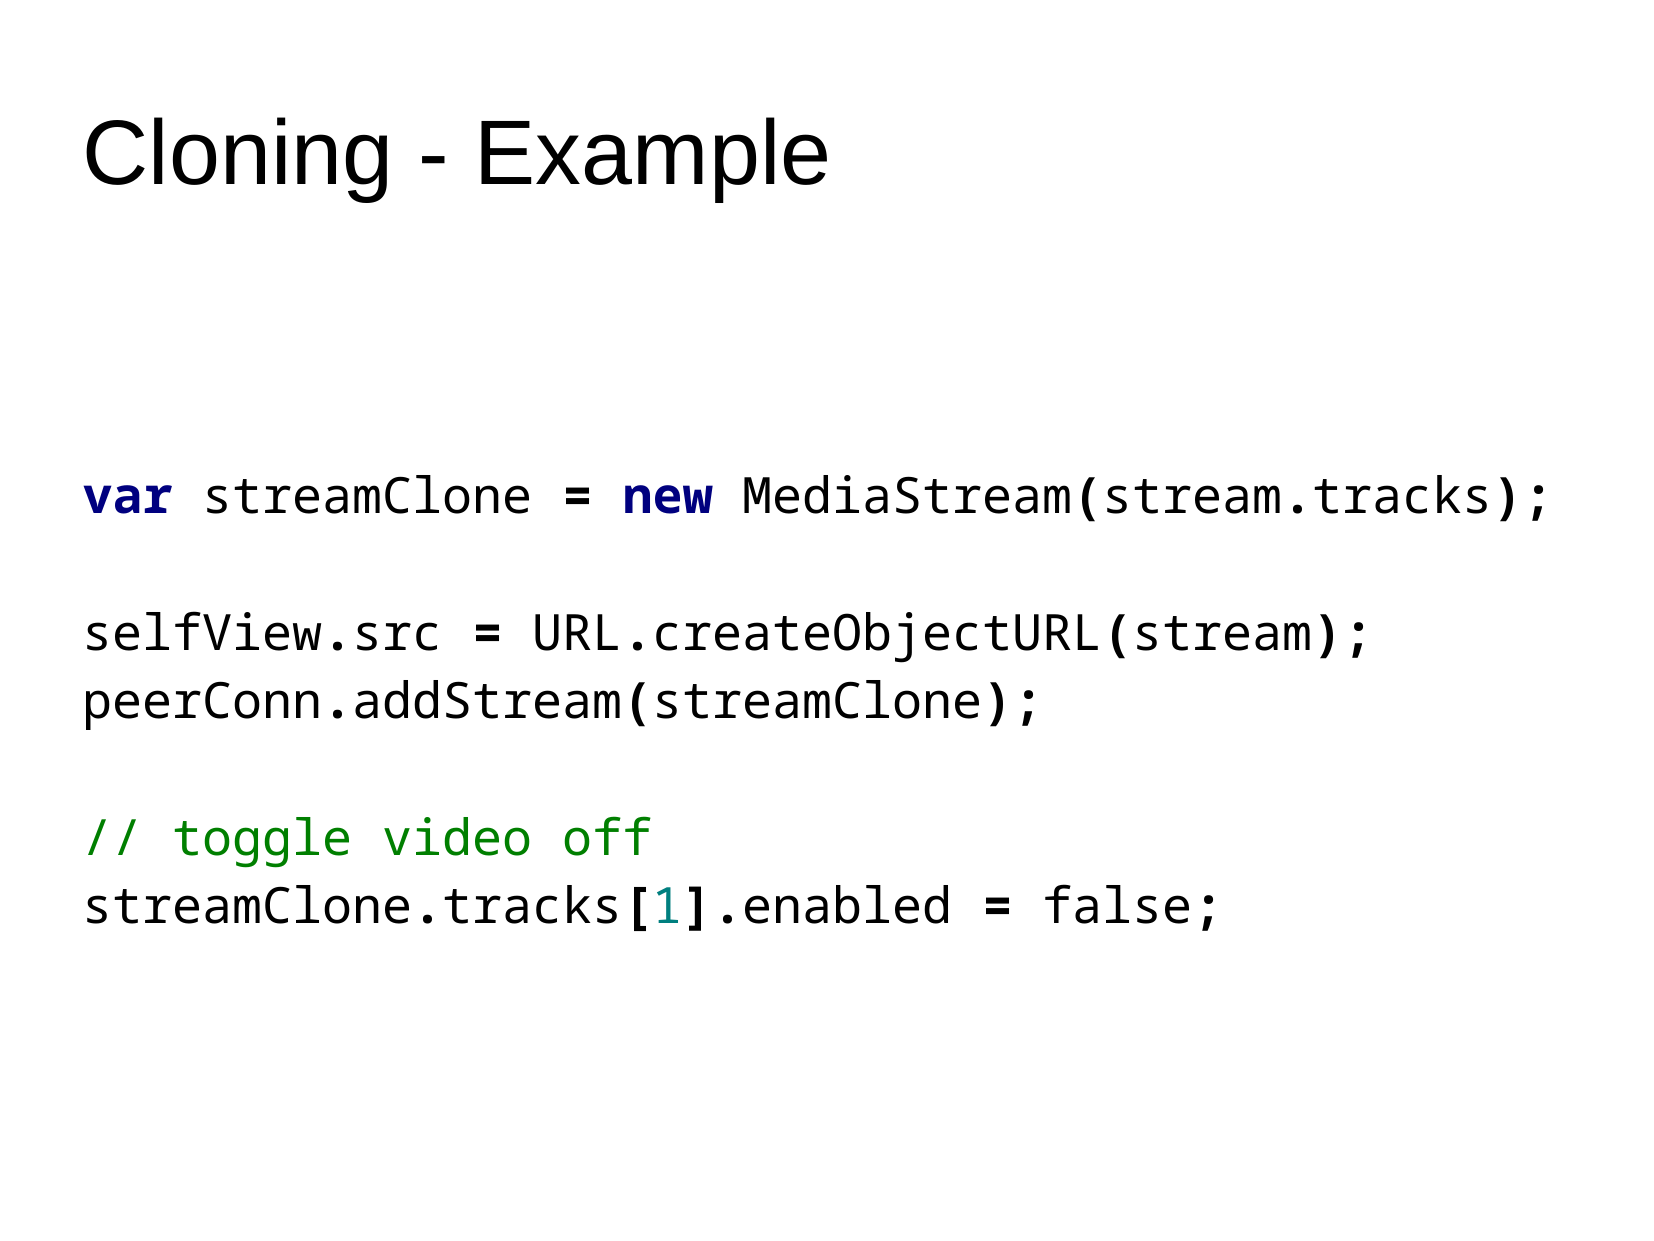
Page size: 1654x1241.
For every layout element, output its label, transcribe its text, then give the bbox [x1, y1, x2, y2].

title Cloning - Example [82, 49, 1571, 257]
subtitle var streamClone = new MediaStream(stream.tracks); selfView.src = URL.createObjectURL(stream); peerConn.addStream(streamClone); // toggle video off streamClone.tracks[1].enabled = false; [82, 290, 1571, 1109]
